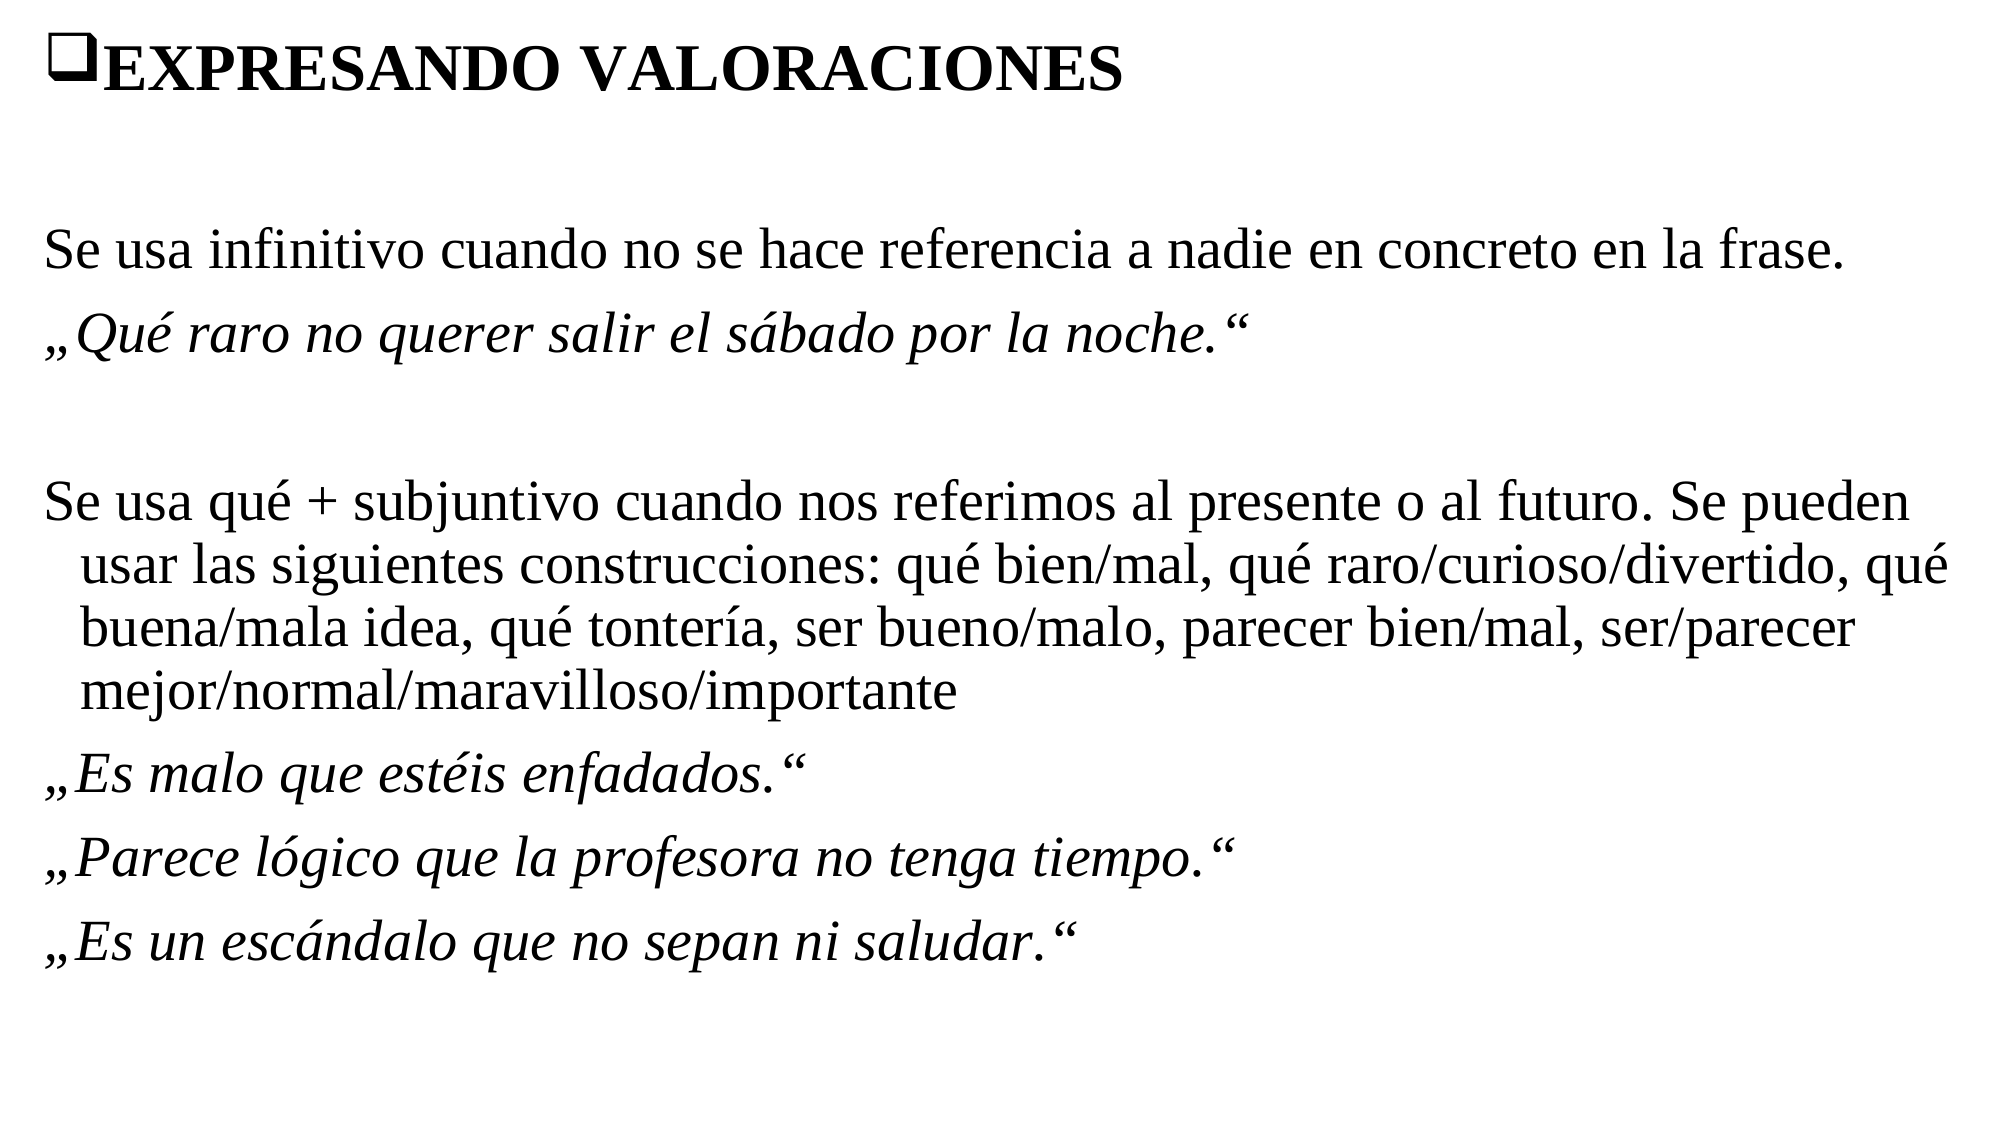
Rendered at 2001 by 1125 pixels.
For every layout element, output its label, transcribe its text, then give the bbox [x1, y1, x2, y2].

list EXPRESANDO VALORACIONES Se usa infinitivo cuando no se hace referencia a nadie en concreto en la frase. „Qué raro no querer salir el sábado por la noche.“ Se usa qué + subjuntivo cuando nos referimos al presente o al futuro. Se pueden usar las siguientes construcciones: qué bien/mal, qué raro/curioso/divertido, qué buena/mala idea, qué tontería, ser bueno/malo, parecer bien/mal, ser/parecer mejor/normal/maravilloso/importante „Es malo que estéis enfadados.“ „Parece lógico que la profesora no tenga tiempo.“ „Es un escándalo que no sepan ni saludar.“ [28, 25, 1979, 1100]
